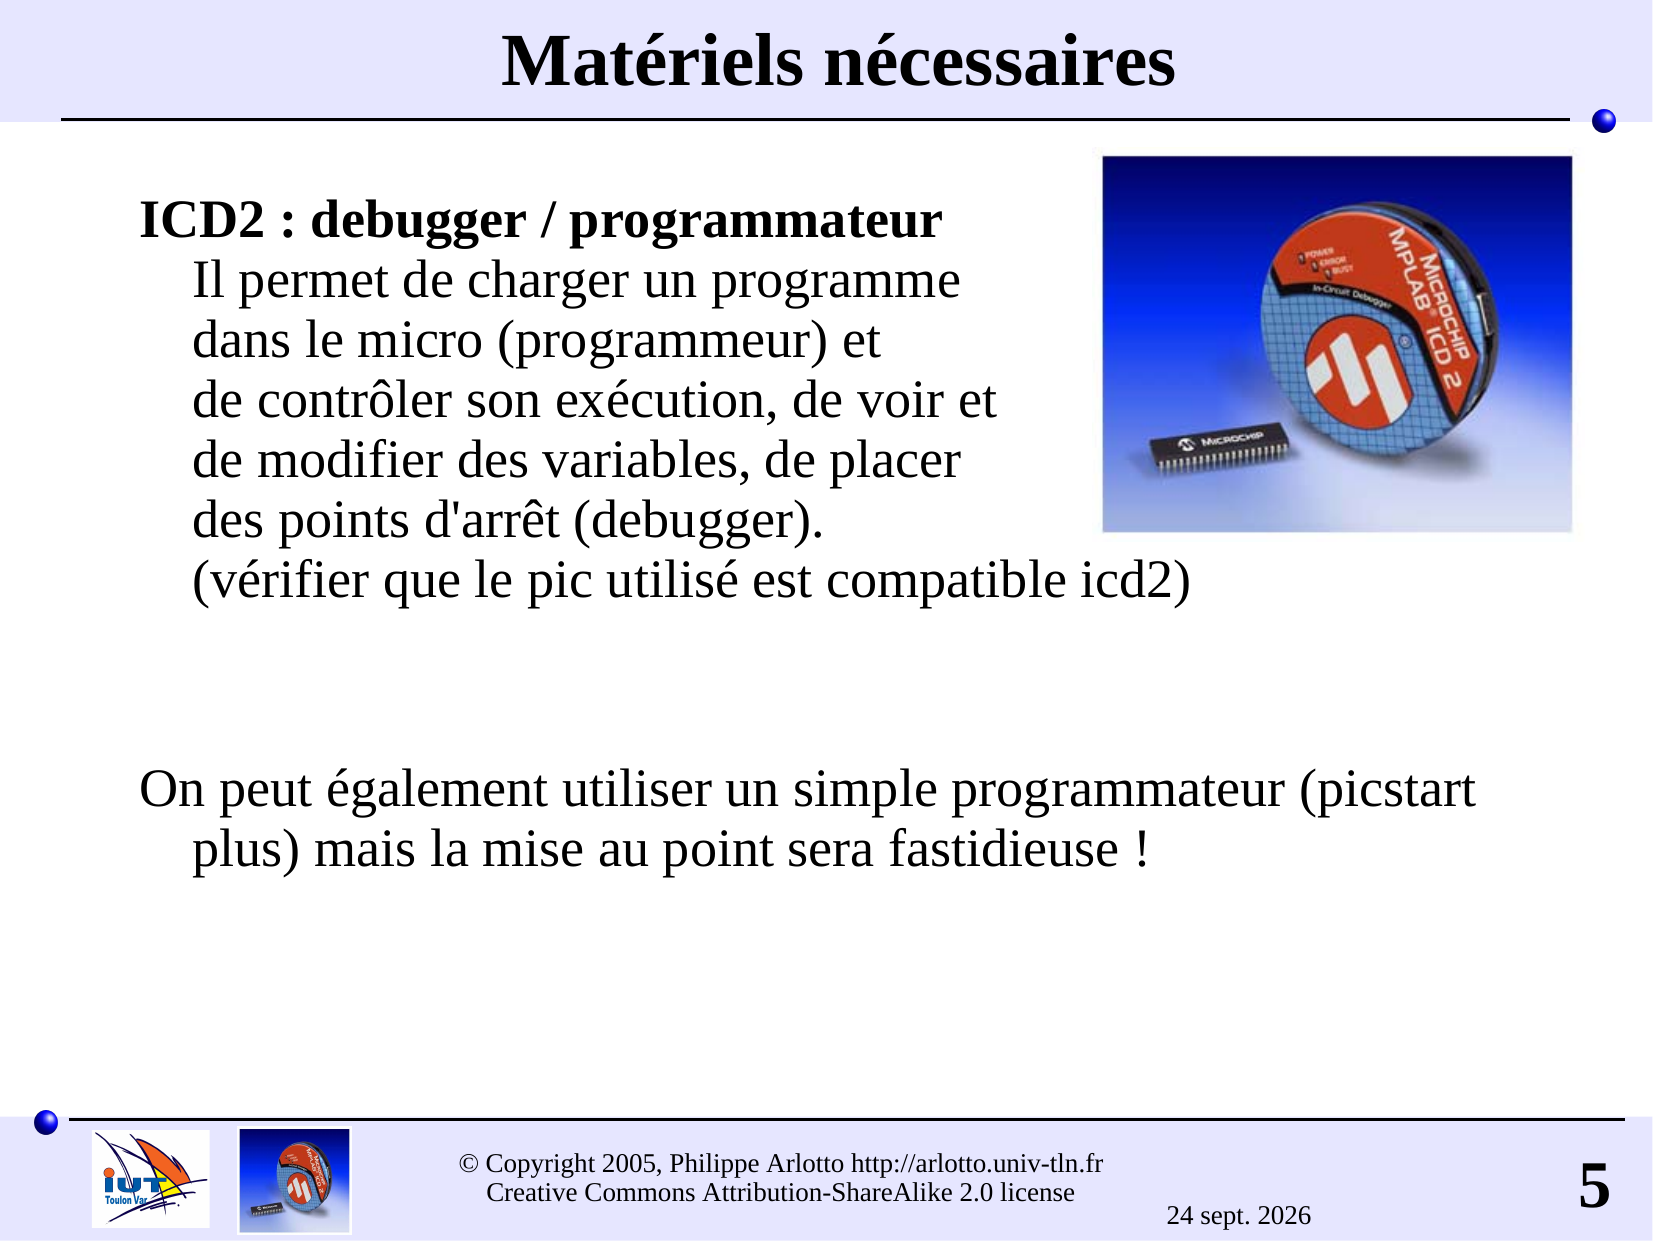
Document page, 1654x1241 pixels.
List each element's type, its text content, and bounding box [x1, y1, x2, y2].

list ICD2 : debugger / programmateur Il permet de charger un programme dans le micro (programmeur) et de contrôler son exécution, de voir et de modifier des variables, de placer des points d'arrêt (debugger). (vérifier que le pic utilisé est compatible icd2) On peut également utiliser un simple programmateur (picstart plus) mais la mise au point sera fastidieuse ! [121, 188, 1534, 1039]
picture [1092, 147, 1585, 542]
text_box [797, 295, 1123, 354]
picture [237, 1126, 352, 1235]
title Matériels nécessaires [95, 14, 1585, 107]
